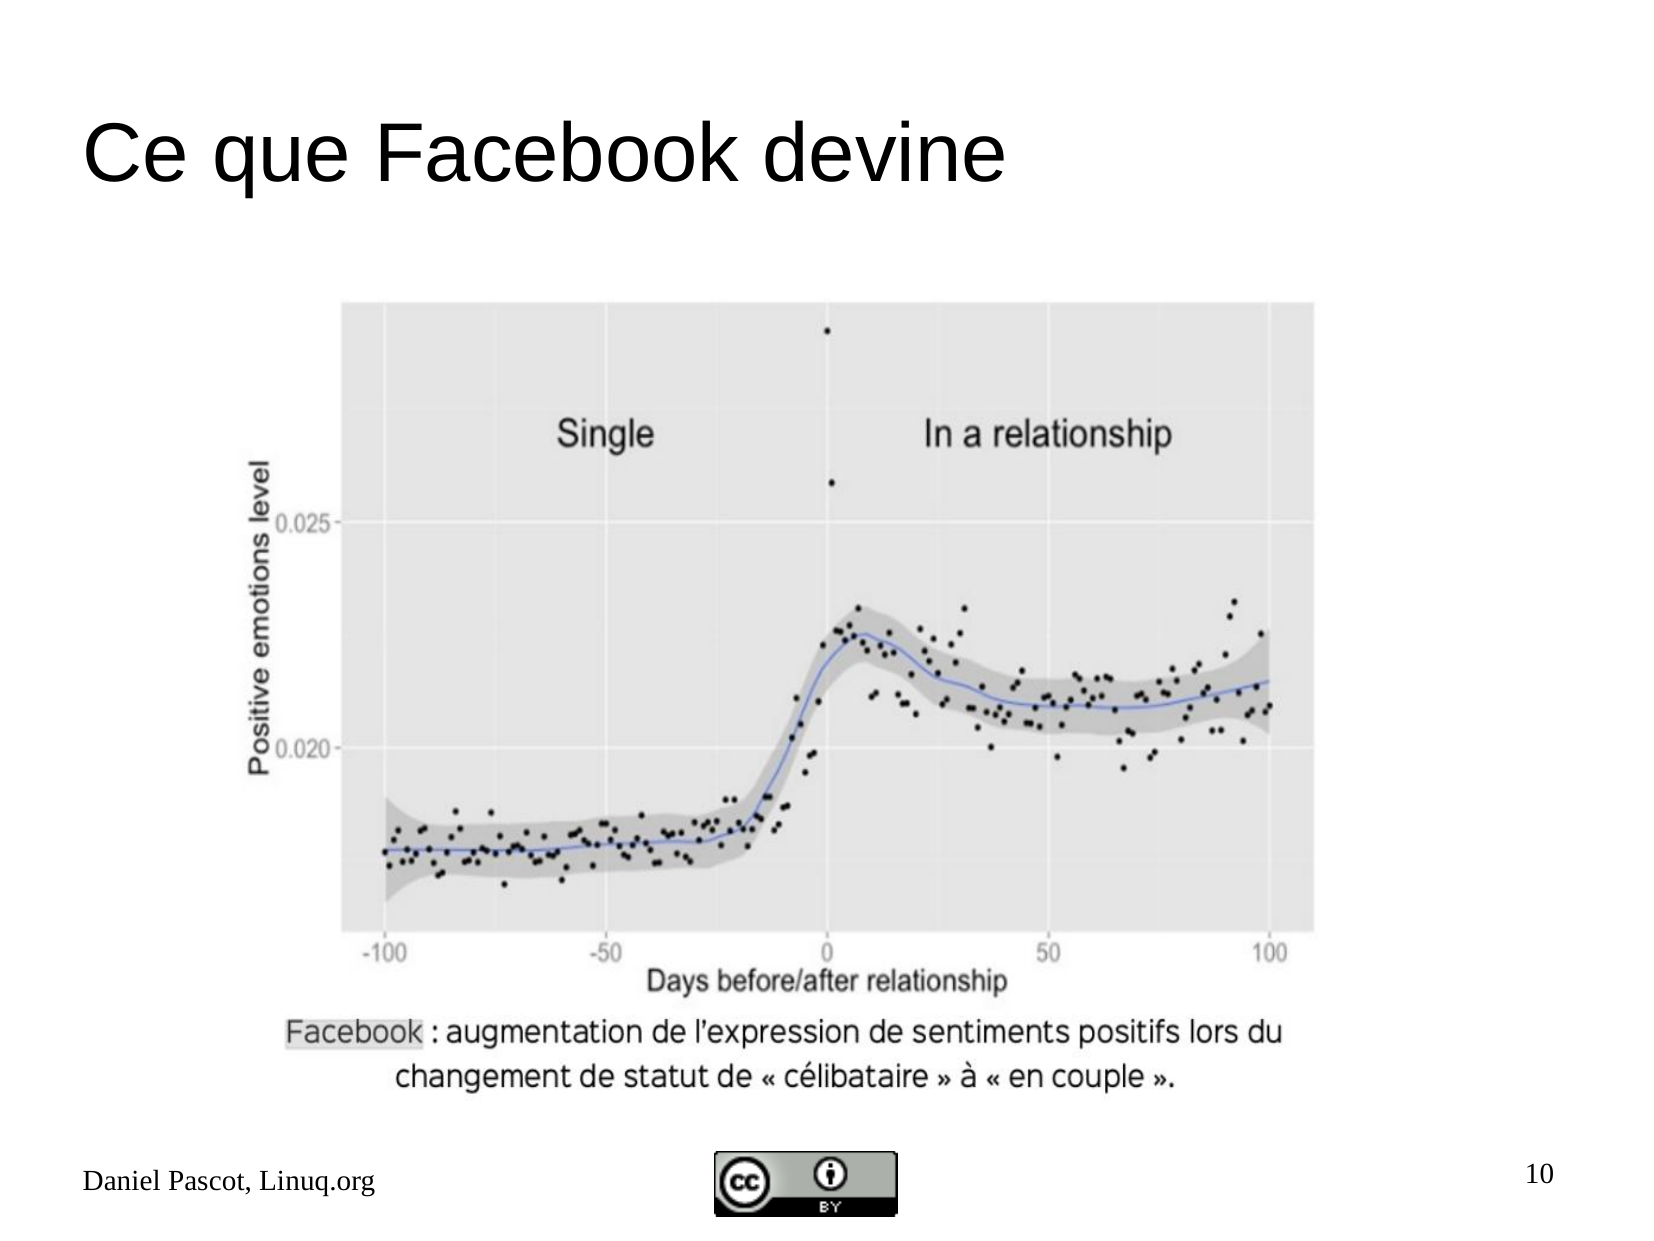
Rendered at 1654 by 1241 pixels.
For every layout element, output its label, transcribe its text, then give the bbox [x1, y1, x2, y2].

picture [188, 267, 1394, 1123]
title Ce que Facebook devine [82, 49, 1571, 257]
picture [714, 1151, 898, 1217]
